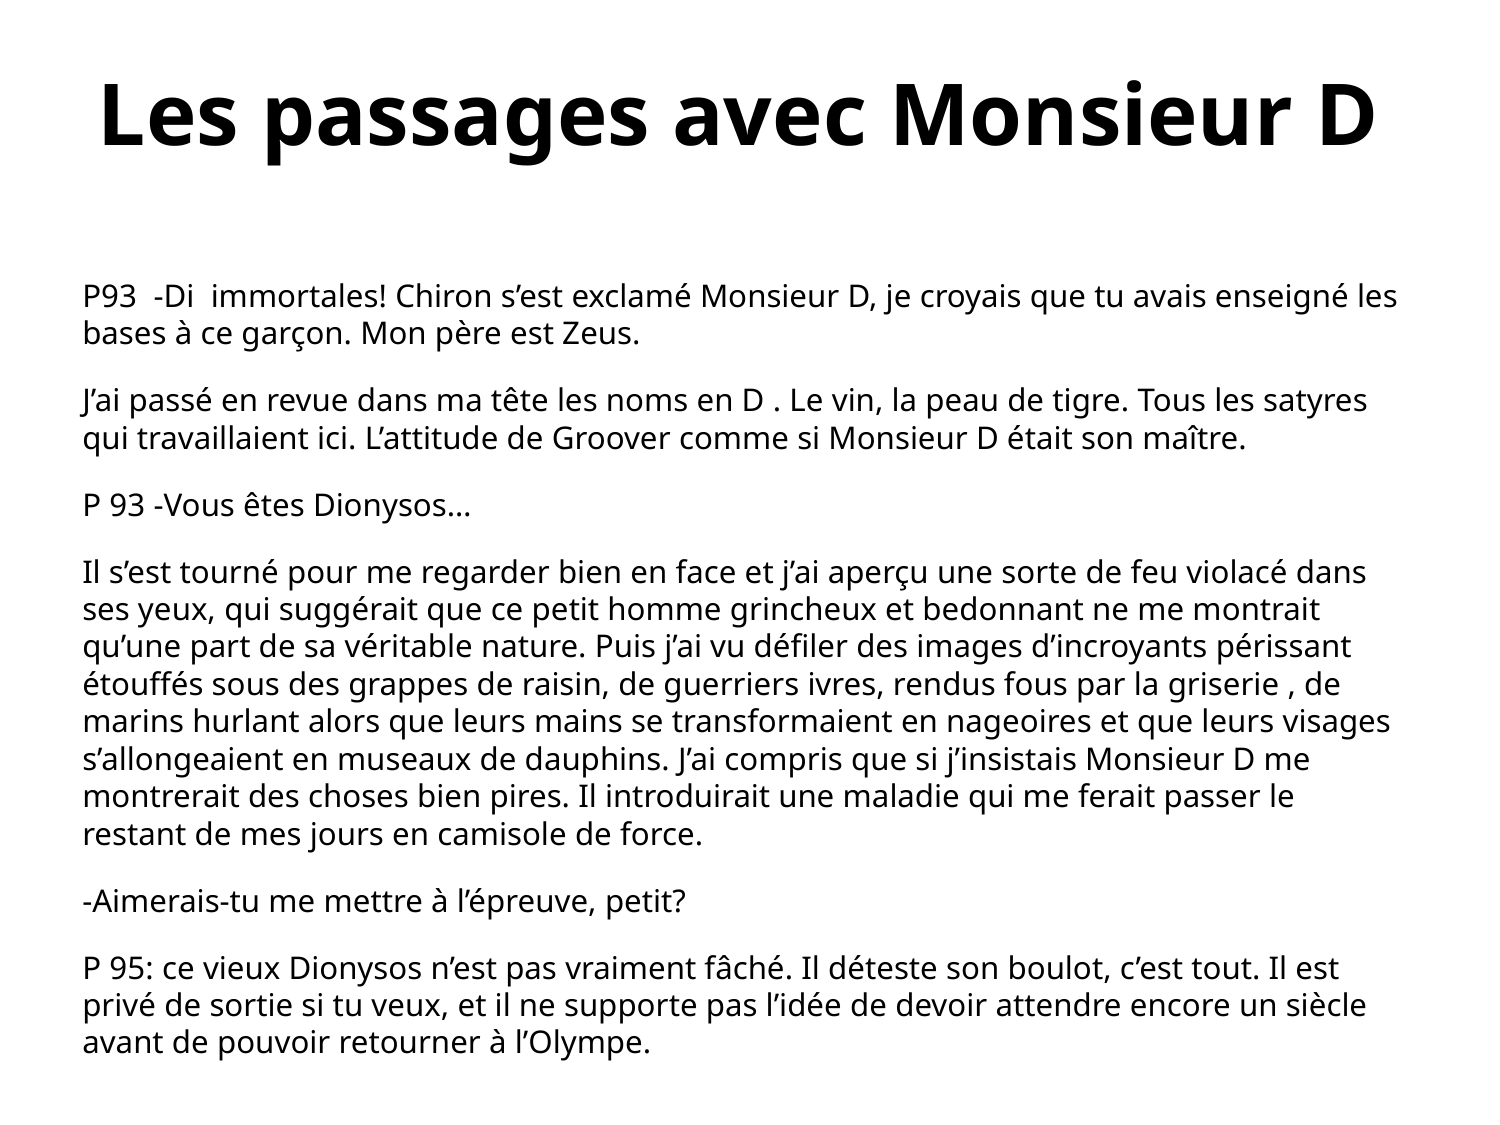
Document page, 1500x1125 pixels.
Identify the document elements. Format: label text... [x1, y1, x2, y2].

title Les passages avec Monsieur D (suite) [75, 45, 1425, 273]
list P93 -Di immortales! Chiron s’est exclamé Monsieur D, je croyais que tu avais enseigné les bases à ce garçon. Mon père est Zeus. J’ai passé en revue dans ma tête les noms en D . Le vin, la peau de tigre. Tous les satyres qui travaillaient ici. L’attitude de Groover comme si Monsieur D était son maître. P 93 -Vous êtes Dionysos… Il s’est tourné pour me regarder bien en face et j’ai aperçu une sorte de feu violacé dans ses yeux, qui suggérait que ce petit homme grincheux et bedonnant ne me montrait qu’une part de sa véritable nature. Puis j’ai vu défiler des images d’incroyants périssant étouffés sous des grappes de raisin, de guerriers ivres, rendus fous par la griserie , de marins hurlant alors que leurs mains se transformaient en nageoires et que leurs visages s’allongeaient en museaux de dauphins. J’ai compris que si j’insistais Monsieur D me montrerait des choses bien pires. Il introduirait une maladie qui me ferait passer le restant de mes jours en camisole de force. -Aimerais-tu me mettre à l’épreuve, petit? P 95: ce vieux Dionysos n’est pas vraiment fâché. Il déteste son boulot, c’est tout. Il est privé de sortie si tu veux, et il ne supporte pas l’idée de devoir attendre encore un siècle avant de pouvoir retourner à l’Olympe. [67, 261, 1418, 1034]
